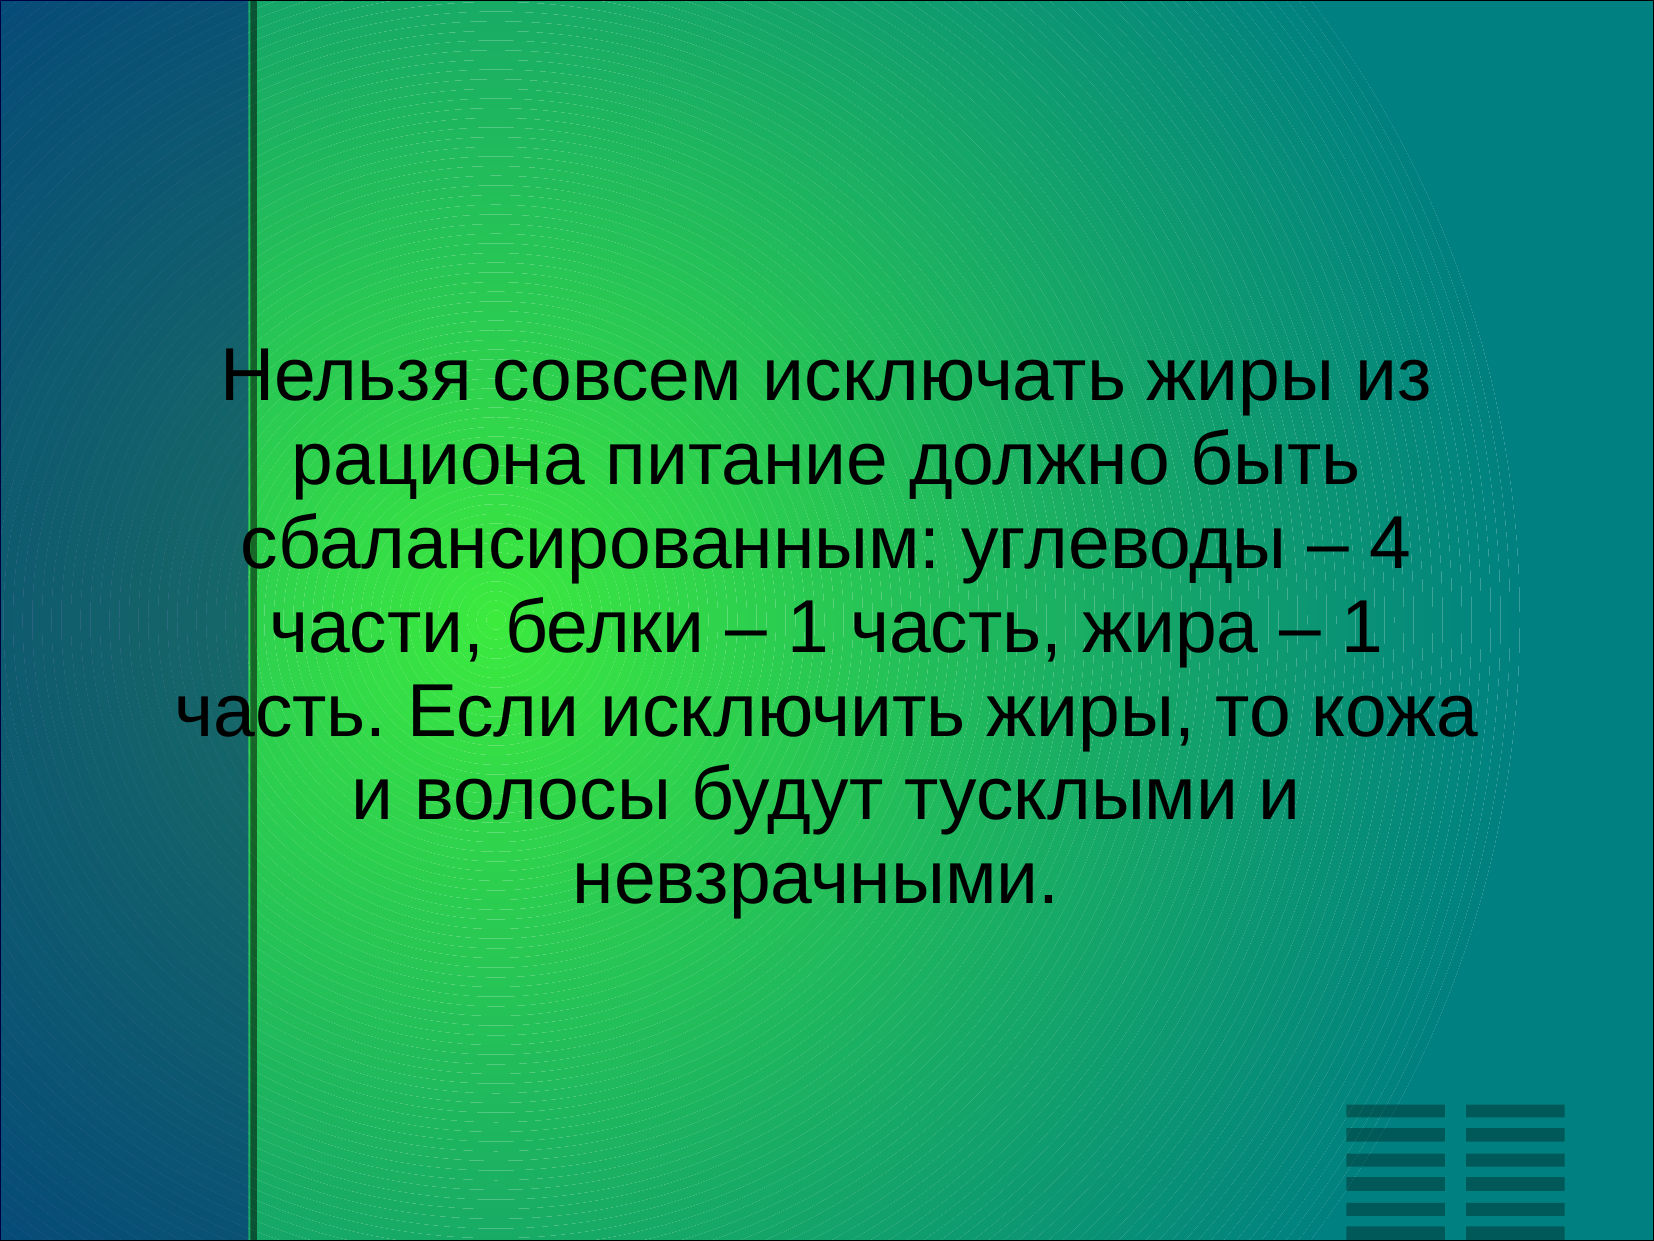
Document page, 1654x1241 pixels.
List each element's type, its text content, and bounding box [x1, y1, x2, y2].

text_box Нельзя совсем исключать жиры из рациона питание должно быть сбалансированным: углеводы – 4 части, белки – 1 часть, жира – 1 часть. Если исключить жиры, то кожа и волосы будут тусклыми и невзрачными. [147, 324, 1506, 928]
